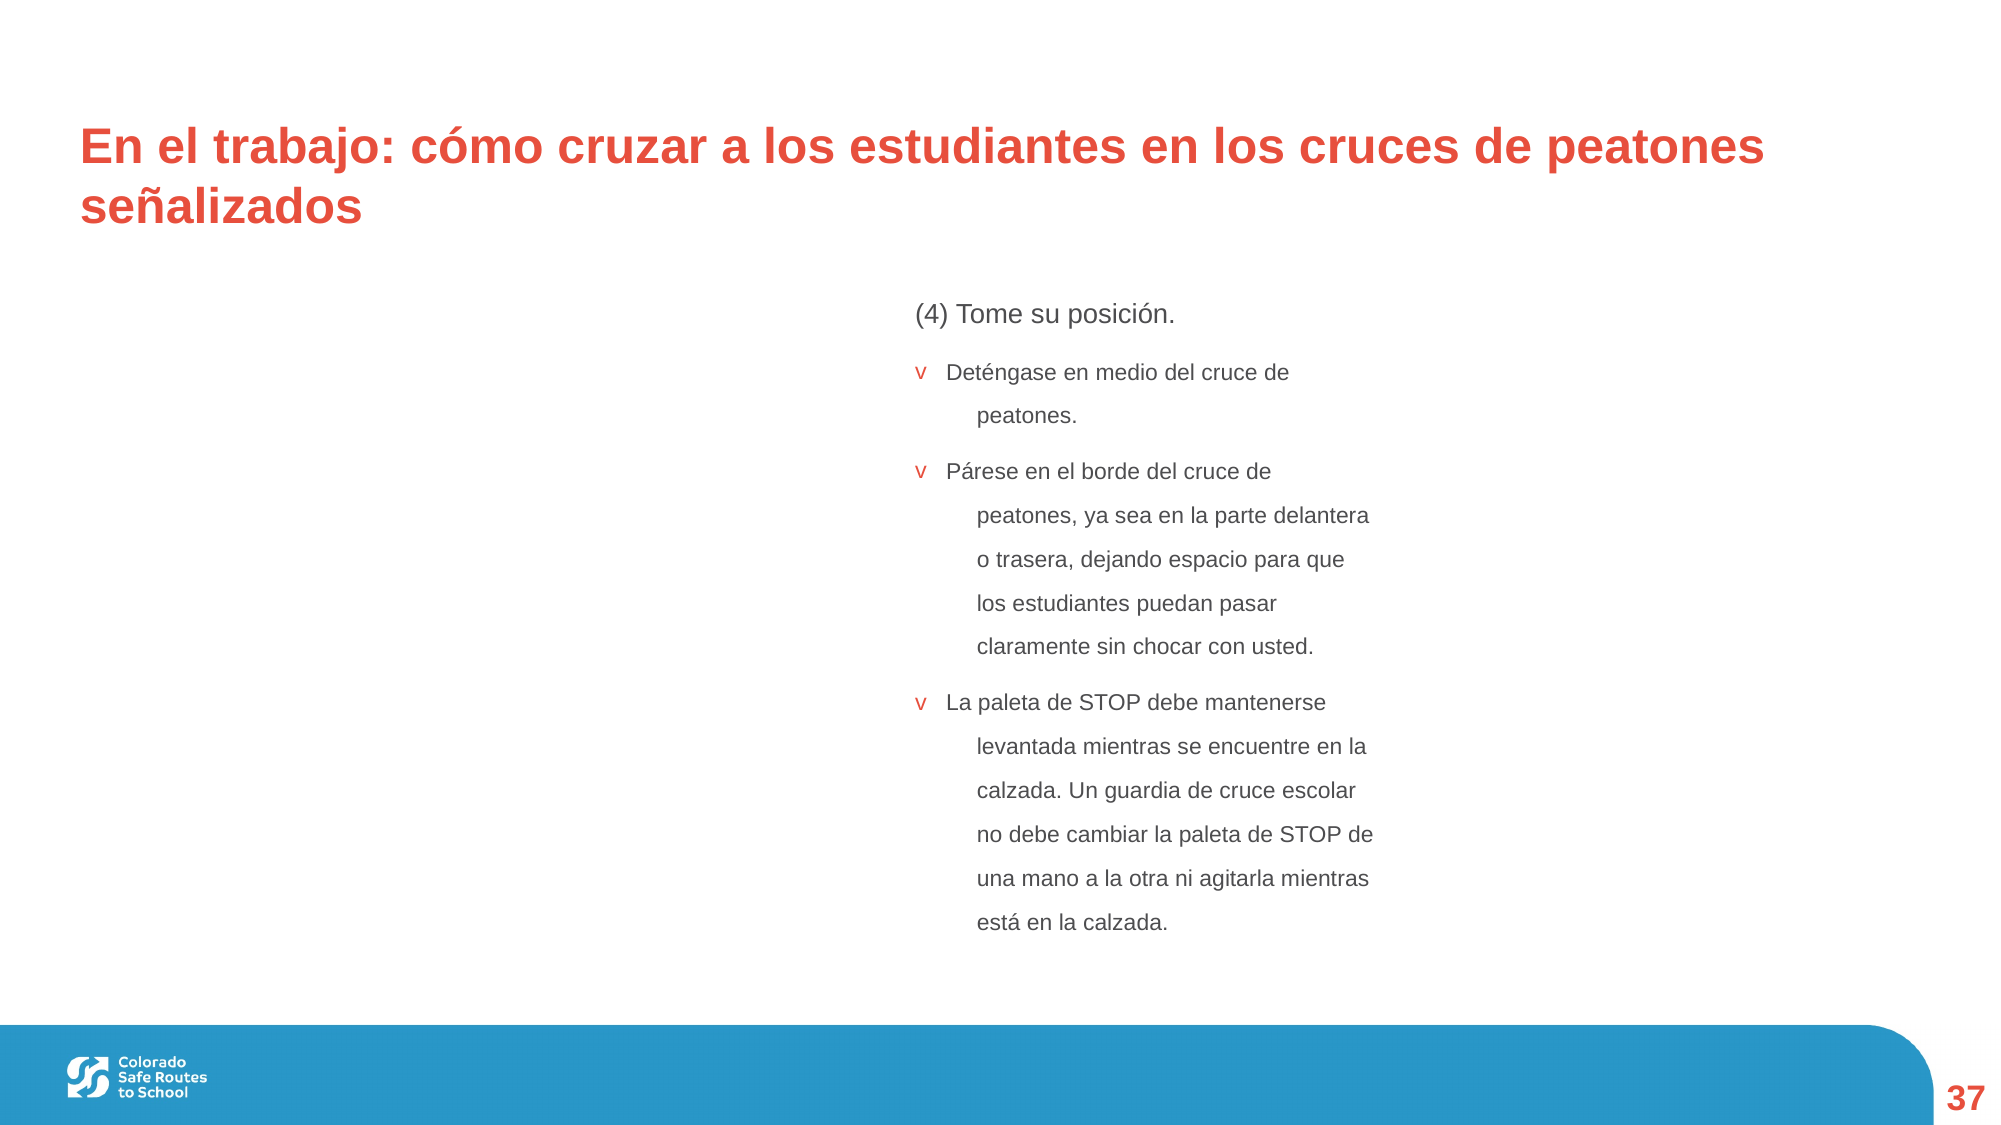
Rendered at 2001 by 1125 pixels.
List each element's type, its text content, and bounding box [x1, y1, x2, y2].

text_box 37 [1928, 1006, 2000, 1125]
text_box En el trabajo: cómo cruzar a los estudiantes en los cruces de peatones señalizados [64, 106, 1906, 204]
list (4) Tome su posición. Deténgase en medio del cruce de peatones. Párese en el borde del cruce de peatones, ya sea en la parte delantera o trasera, dejando espacio para que los estudiantes puedan pasar claramente sin chocar con usted. La paleta de STOP debe mantenerse levantada mientras se encuentre en la calzada. Un guardia de cruce escolar no debe cambiar la paleta de STOP de una mano a la otra ni agitarla mientras está en la calzada. [94, 268, 1906, 949]
